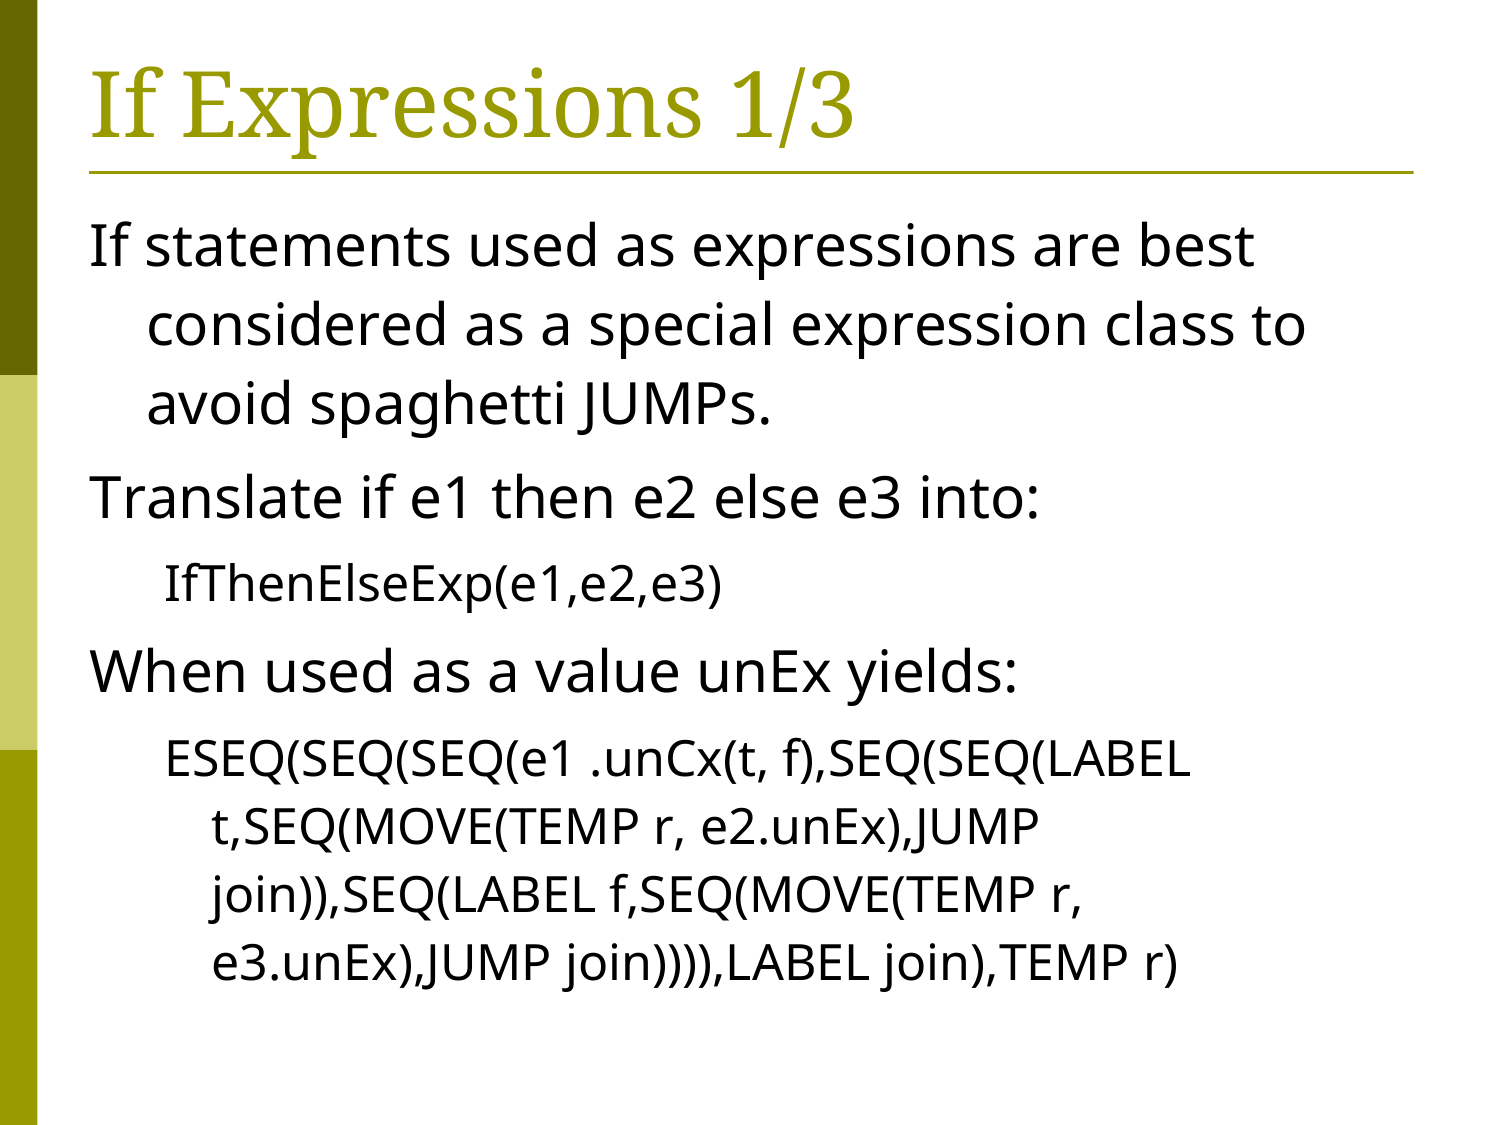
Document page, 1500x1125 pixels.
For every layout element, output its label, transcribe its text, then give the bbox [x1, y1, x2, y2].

title If Expressions 1/3 [75, 45, 1426, 173]
list If statements used as expressions are best considered as a special expression class to avoid spaghetti JUMPs. Translate if e1 then e2 else e3 into: IfThenElseExp(e1,e2,e3) When used as a value unEx yields: ESEQ(SEQ(SEQ(e1 .unCx(t, f),SEQ(SEQ(LABEL t,SEQ(MOVE(TEMP r, e2.unEx),JUMP join)),SEQ(LABEL f,SEQ(MOVE(TEMP r, e3.unEx),JUMP join)))),LABEL join),TEMP r) [75, 196, 1426, 1006]
